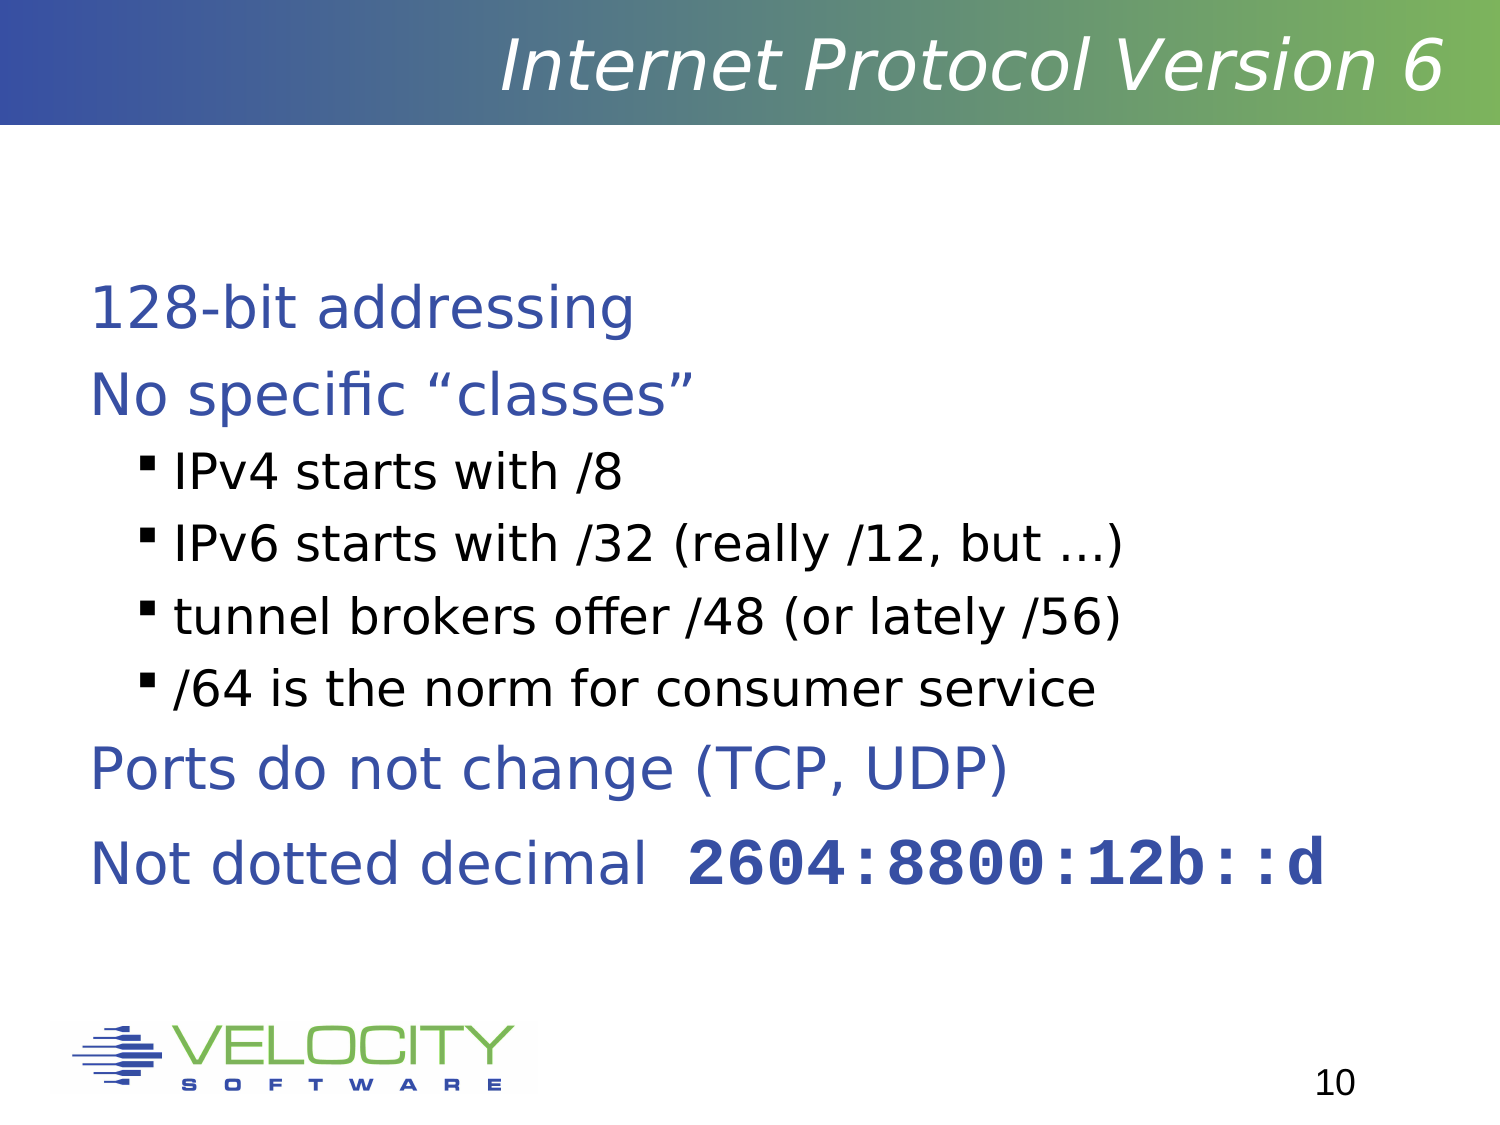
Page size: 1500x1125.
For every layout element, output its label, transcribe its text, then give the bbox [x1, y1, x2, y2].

title Internet Protocol Version 6 [62, 12, 1463, 113]
list 128-bit addressing No specific “classes” IPv4 starts with /8 IPv6 starts with /32 (really /12, but ...) tunnel brokers offer /48 (or lately /56) /64 is the norm for consumer service Ports do not change (TCP, UDP) Not dotted decimal 2604:8800:12b::d [75, 262, 1426, 1006]
picture [50, 1021, 538, 1094]
